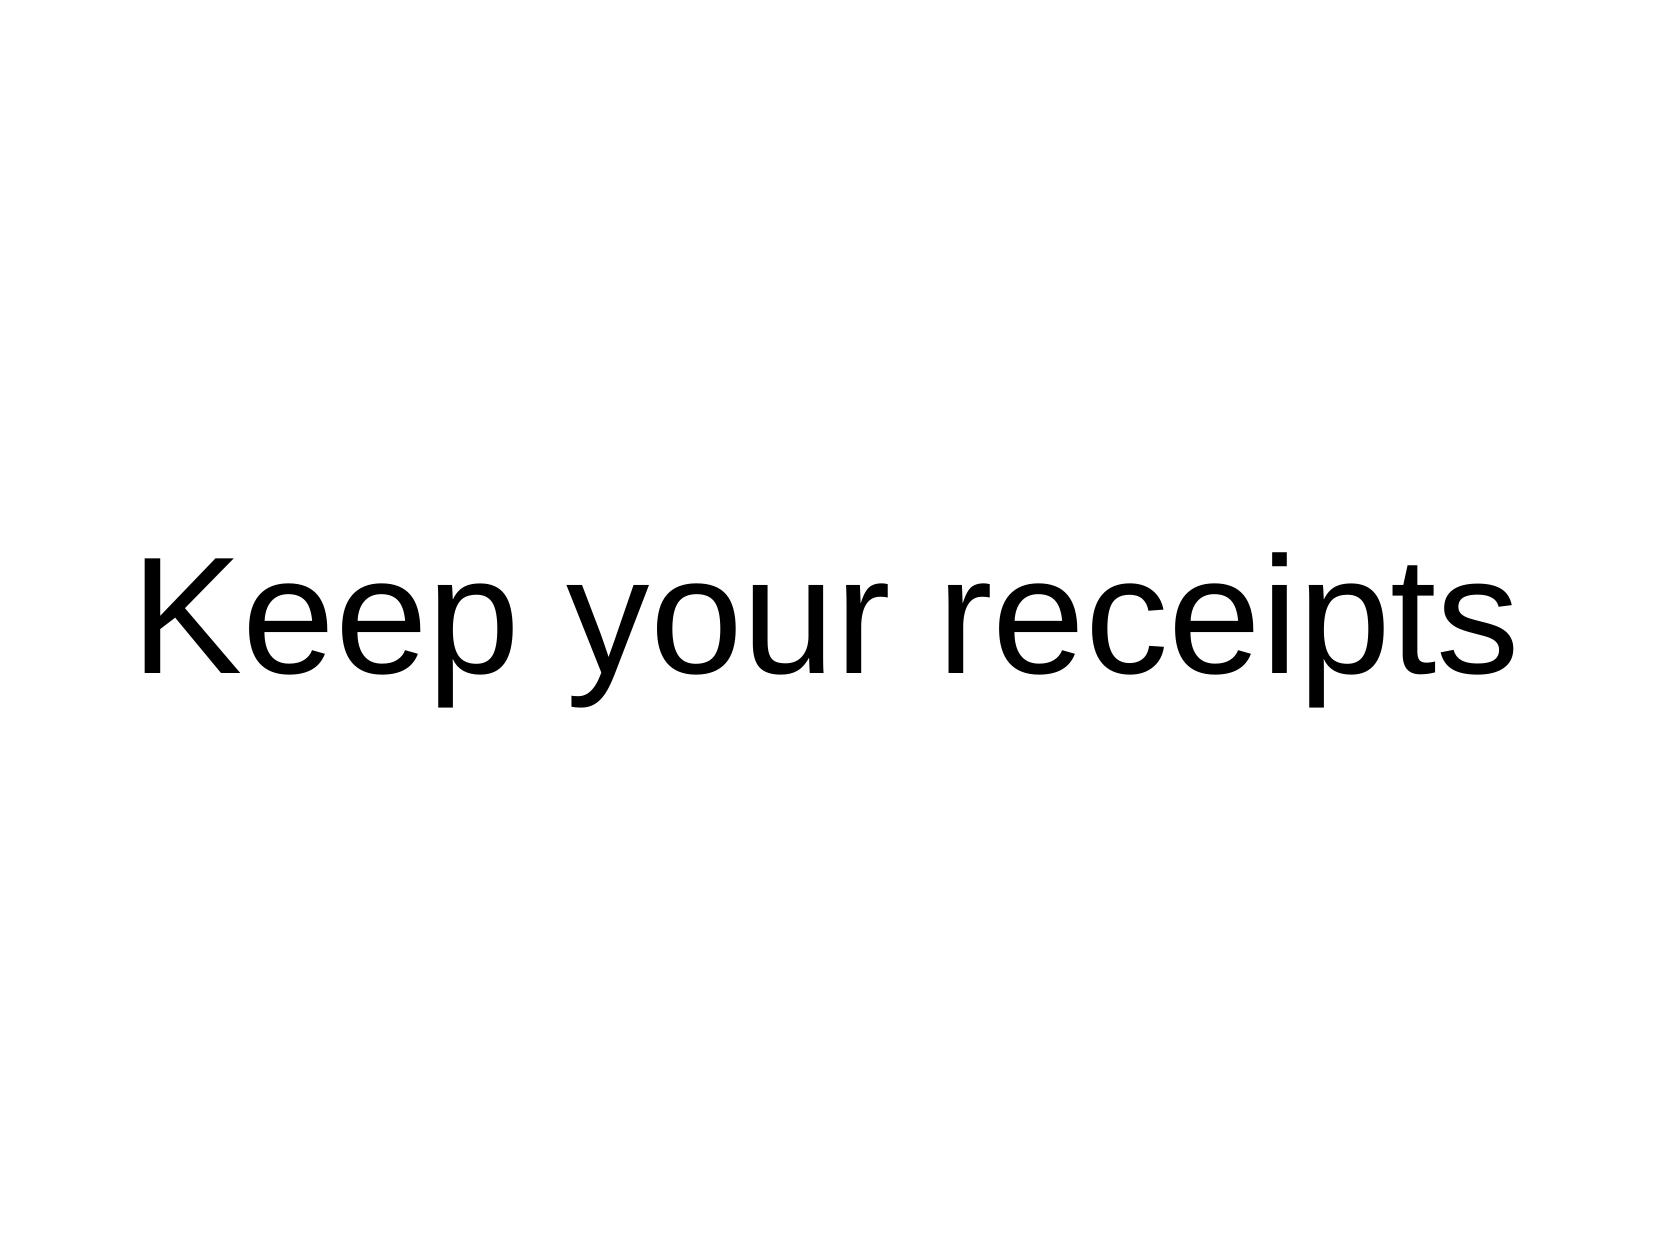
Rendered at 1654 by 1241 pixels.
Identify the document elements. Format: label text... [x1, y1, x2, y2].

title Keep your receipts [82, 49, 1571, 1182]
